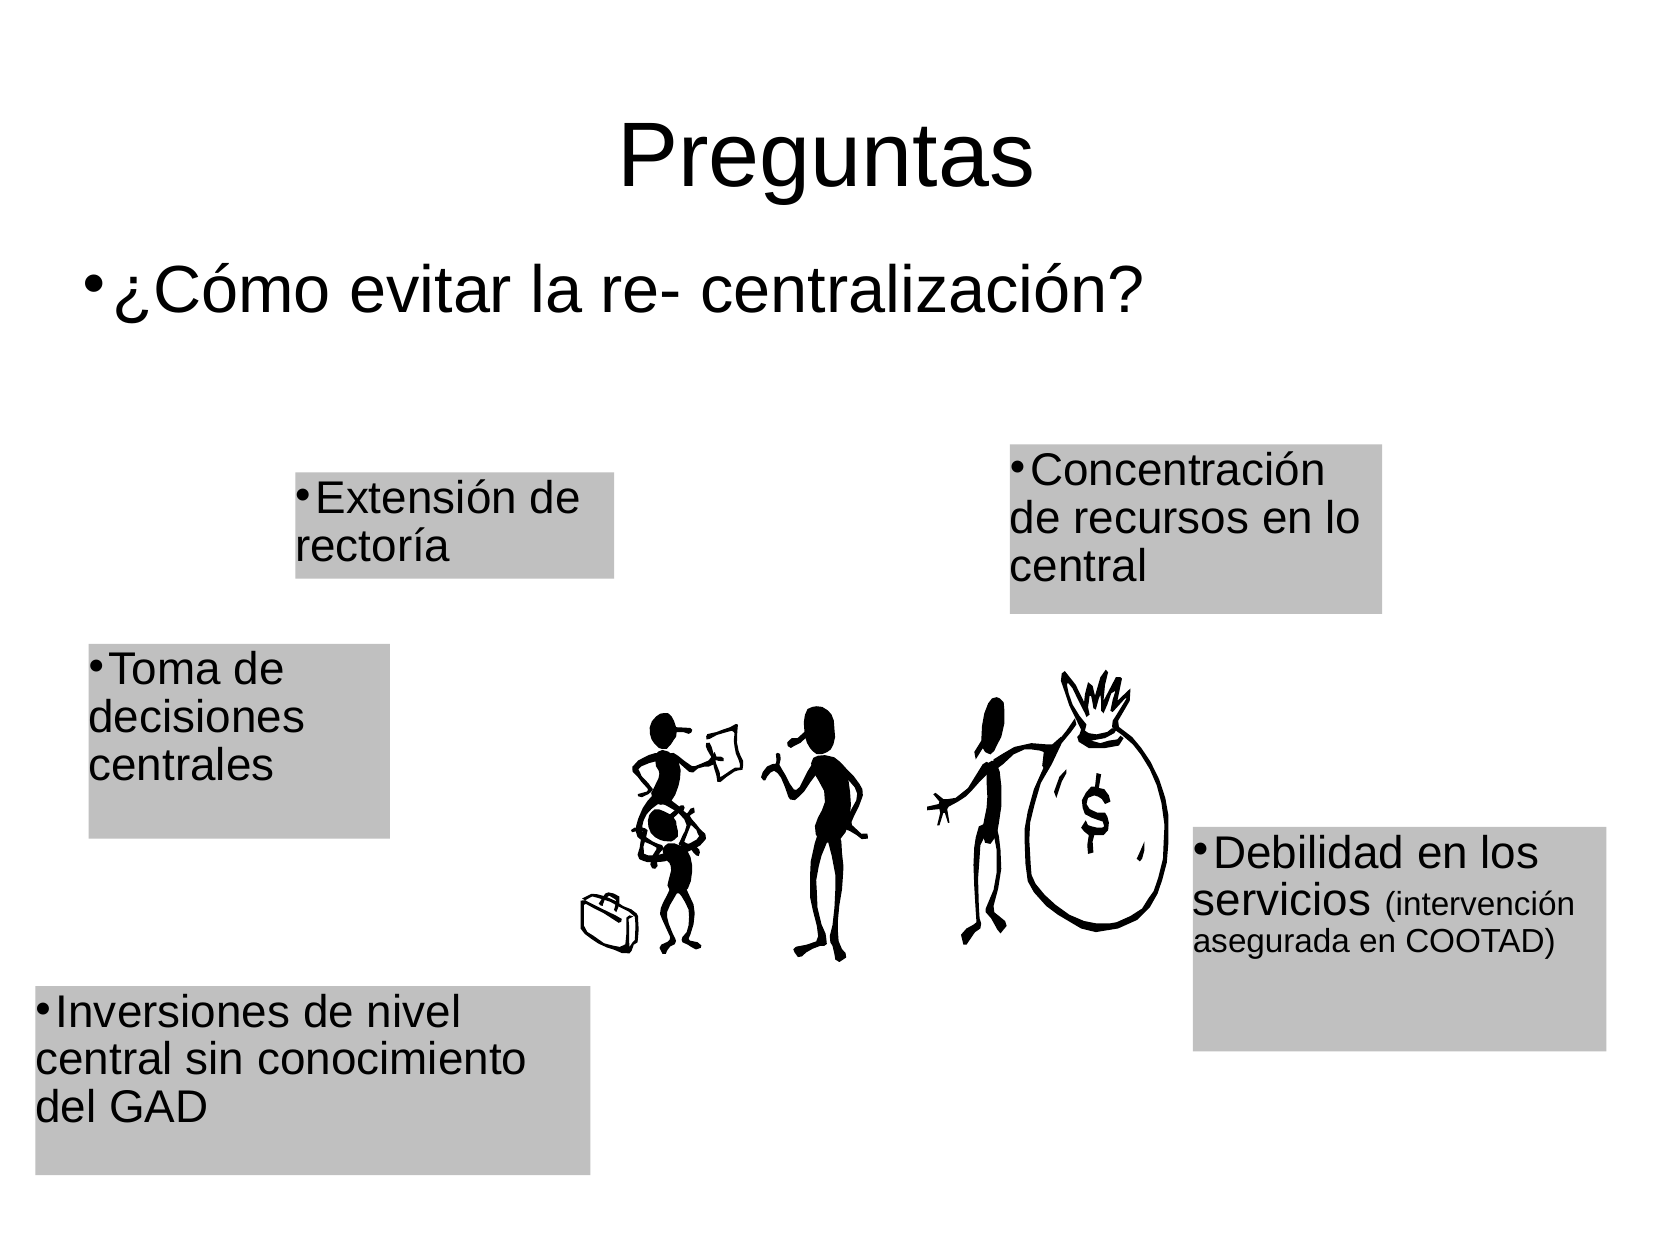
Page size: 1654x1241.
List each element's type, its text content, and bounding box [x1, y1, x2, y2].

text_box Concentración de recursos en lo central [1009, 444, 1383, 614]
text_box Extensión de rectoría [295, 472, 615, 579]
text_box Toma de decisiones centrales [88, 643, 390, 839]
text_box Inversiones de nivel central sin conocimiento del GAD [35, 986, 591, 1176]
title Preguntas [82, 47, 1571, 248]
text_box Debilidad en los servicios (intervención asegurada en COOTAD) [1192, 826, 1607, 1052]
picture [580, 706, 868, 962]
list ¿Cómo evitar la re- centralización? [82, 248, 1571, 431]
picture [927, 669, 1169, 945]
